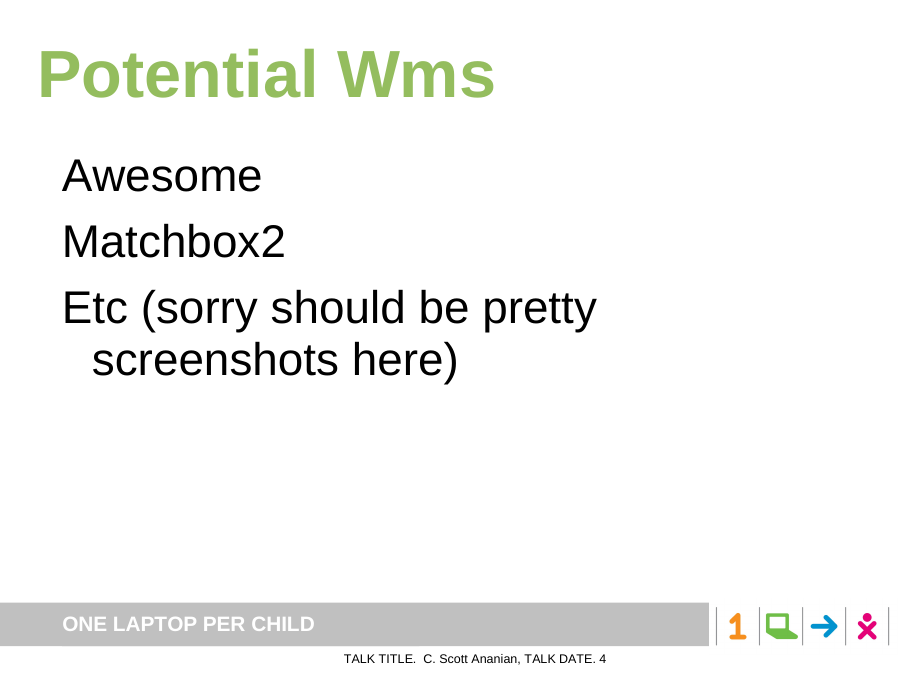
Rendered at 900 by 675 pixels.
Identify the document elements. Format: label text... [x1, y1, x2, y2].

list Awesome Matchbox2 Etc (sorry should be pretty screenshots here) [61, 150, 844, 675]
title Potential Wms [37, 37, 856, 211]
picture [844, 598, 898, 655]
